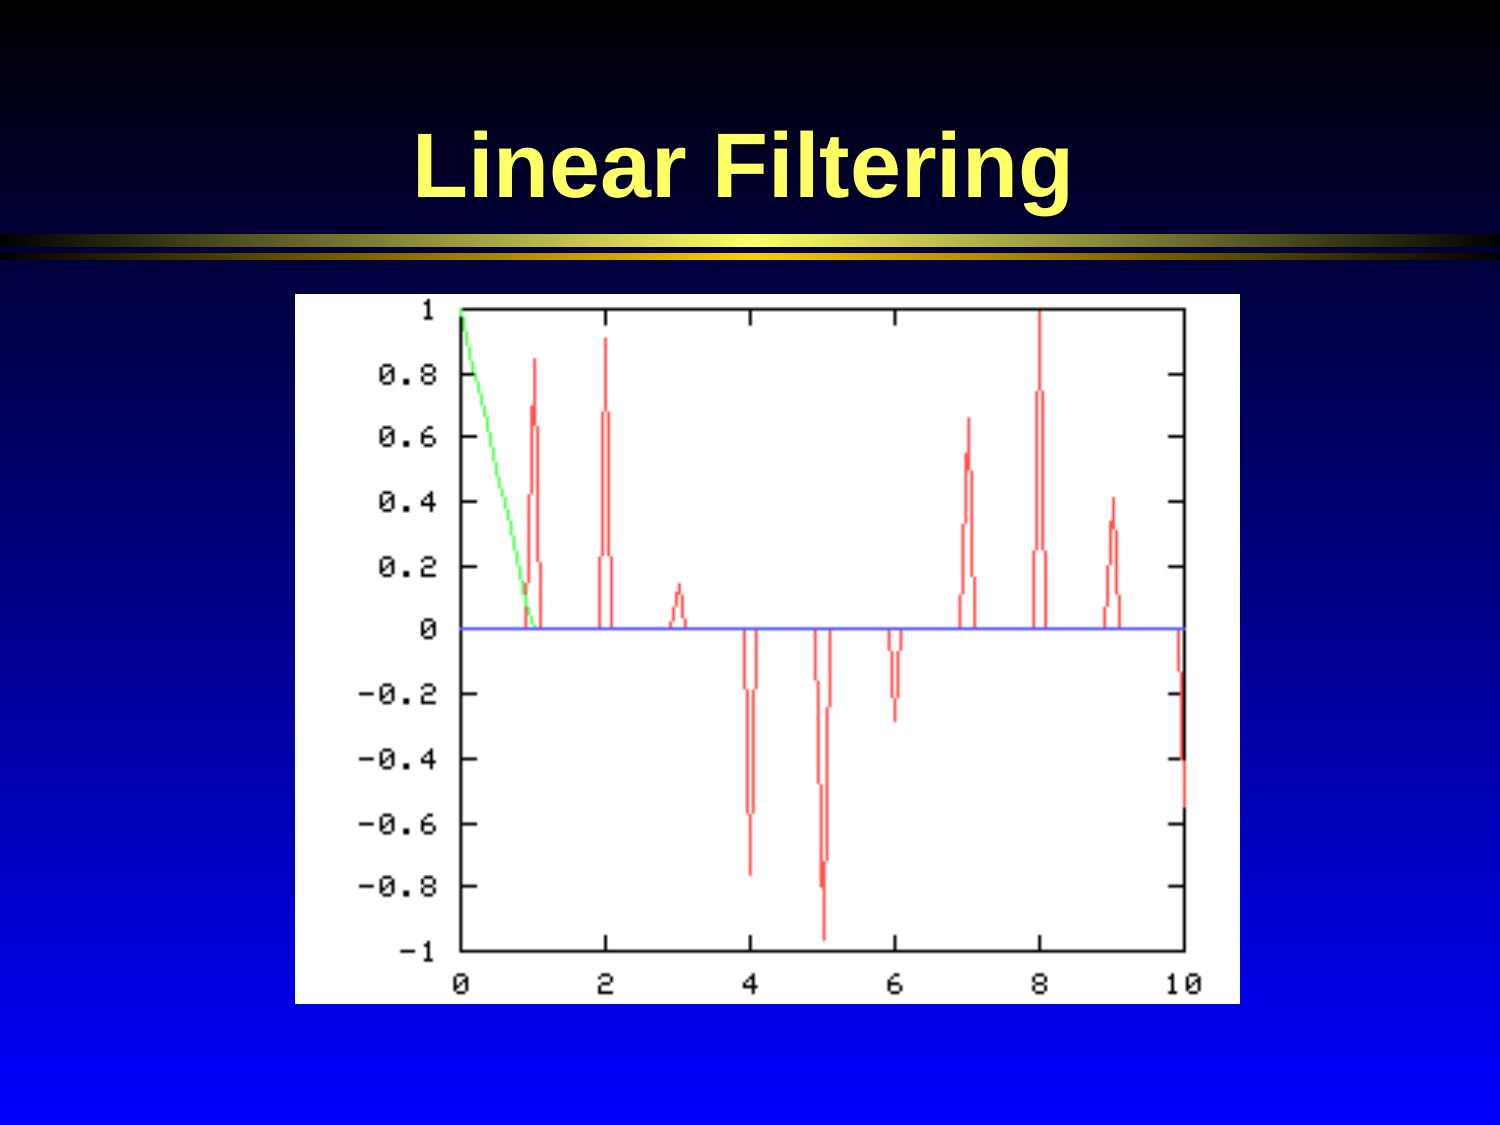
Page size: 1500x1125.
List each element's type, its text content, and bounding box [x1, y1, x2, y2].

picture [295, 294, 1240, 1004]
title Linear Filtering [99, 37, 1388, 225]
